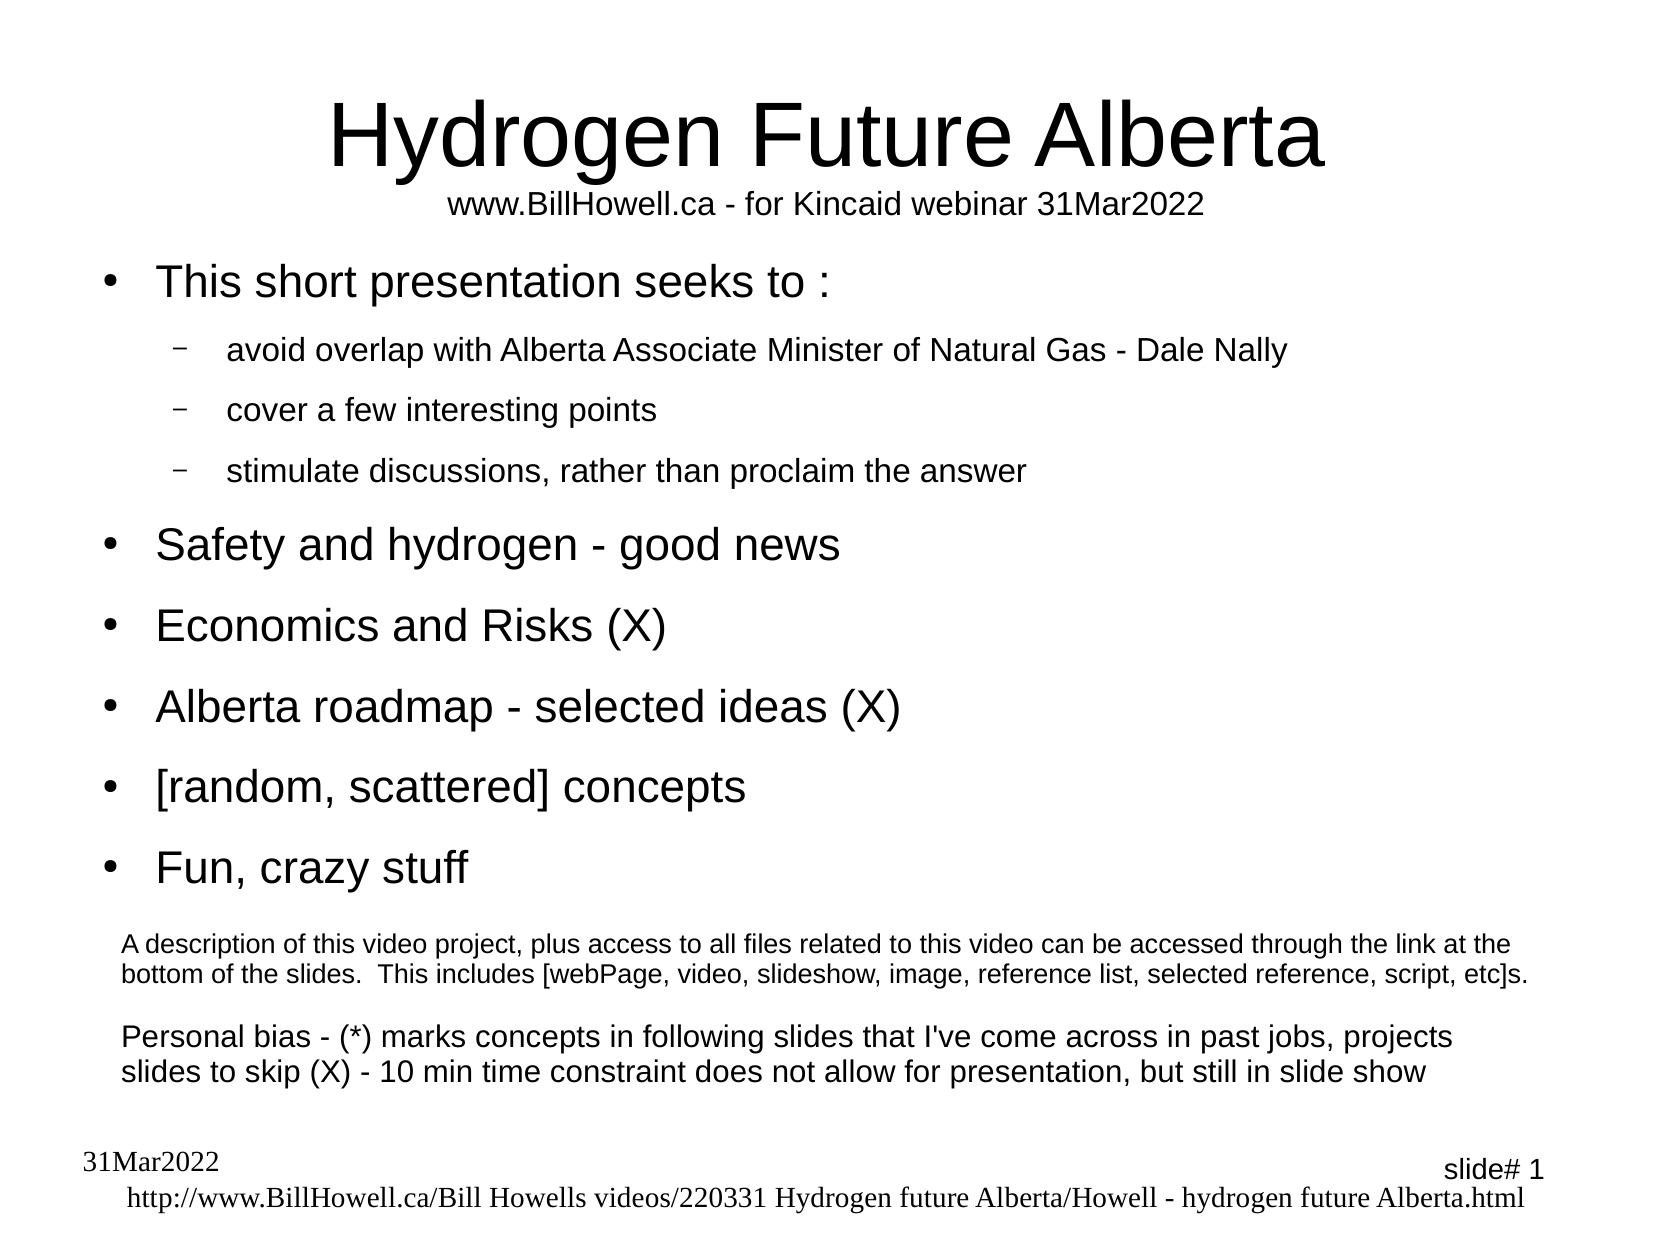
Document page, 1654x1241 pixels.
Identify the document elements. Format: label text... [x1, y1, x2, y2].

title Hydrogen Future Alberta www.BillHowell.ca - for Kincaid webinar 31Mar2022 [82, 49, 1571, 257]
text_box slide# 1 [1429, 1145, 1571, 1193]
list This short presentation seeks to : avoid overlap with Alberta Associate Minister of Natural Gas - Dale Nally cover a few interesting points stimulate discussions, rather than proclaim the answer Safety and hydrogen - good news Economics and Risks (X) Alberta roadmap - selected ideas (X) [random, scattered] concepts Fun, crazy stuff [84, 256, 1573, 900]
text_box A description of this video project, plus access to all files related to this video can be accessed through the link at the bottom of the slides. This includes [webPage, video, slideshow, image, reference list, selected reference, script, etc]s. Personal bias - (*) marks concepts in following slides that I've come across in past jobs, projects slides to skip (X) - 10 min time constraint does not allow for presentation, but still in slide show [106, 921, 1548, 1127]
